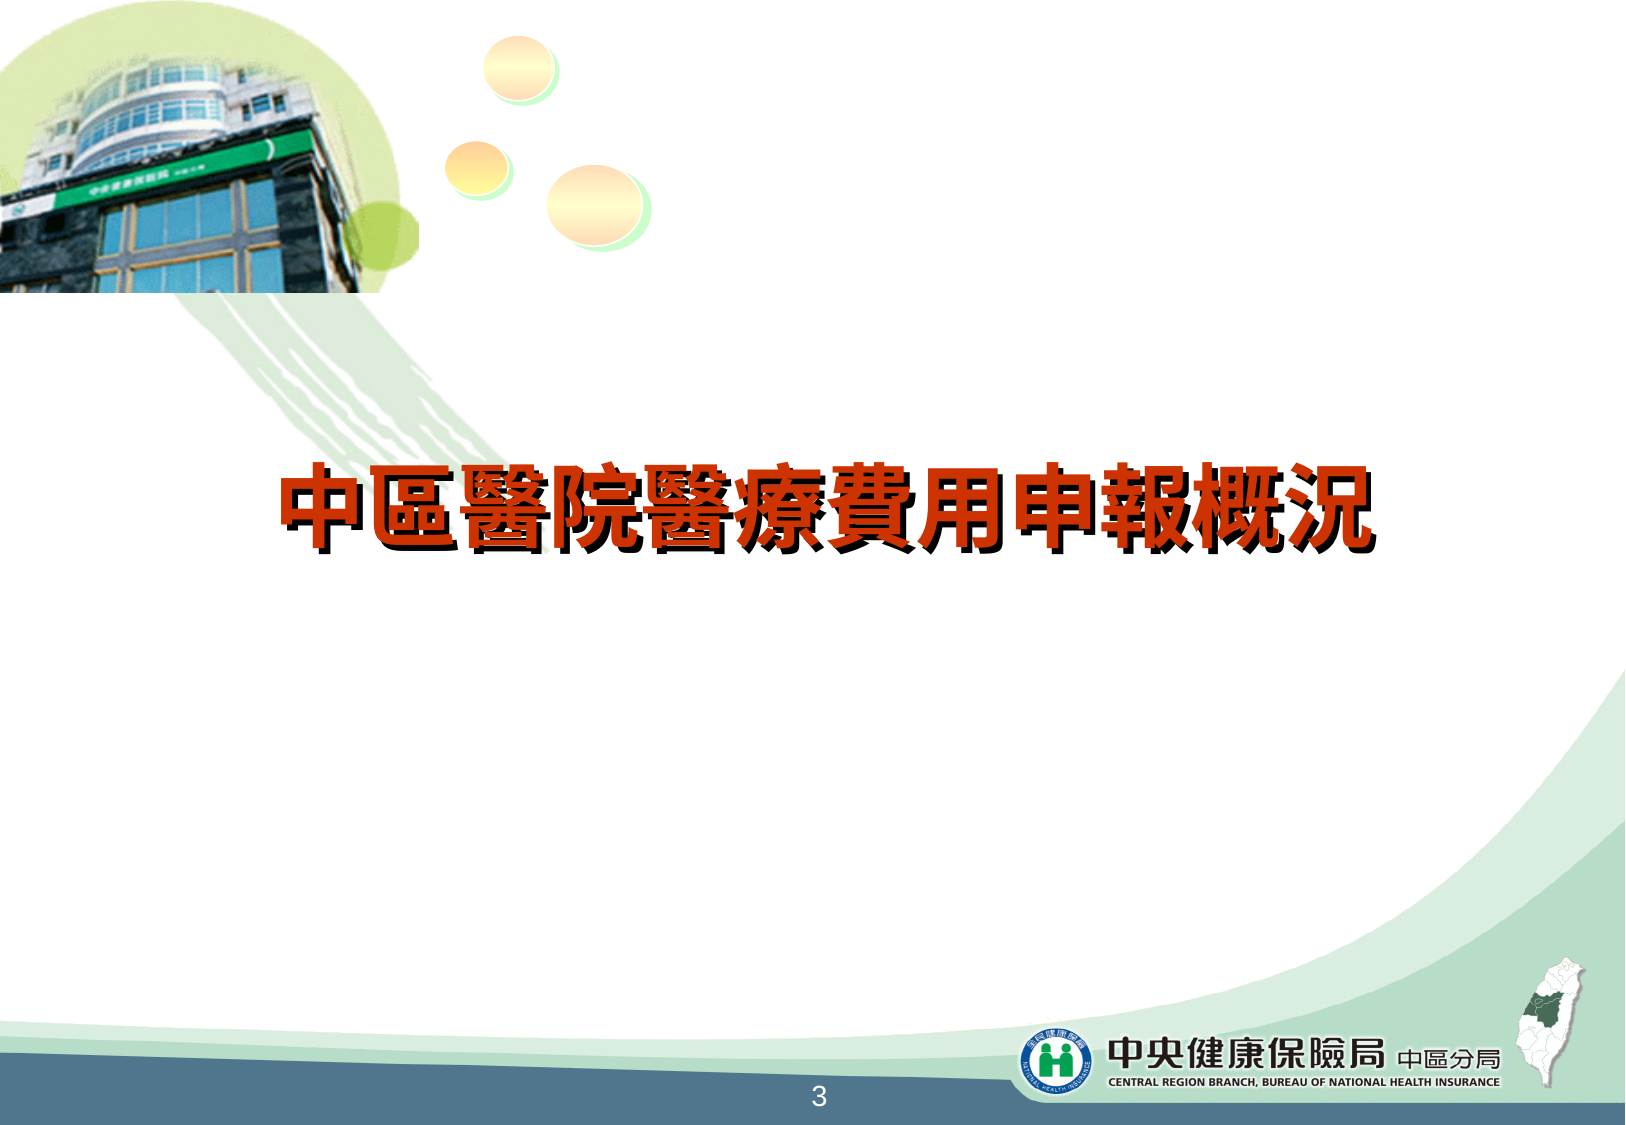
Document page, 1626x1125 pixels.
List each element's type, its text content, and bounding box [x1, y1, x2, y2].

text_box [629, 1065, 1010, 1125]
title 中區醫院醫療費用申報概況 [50, 339, 1598, 668]
